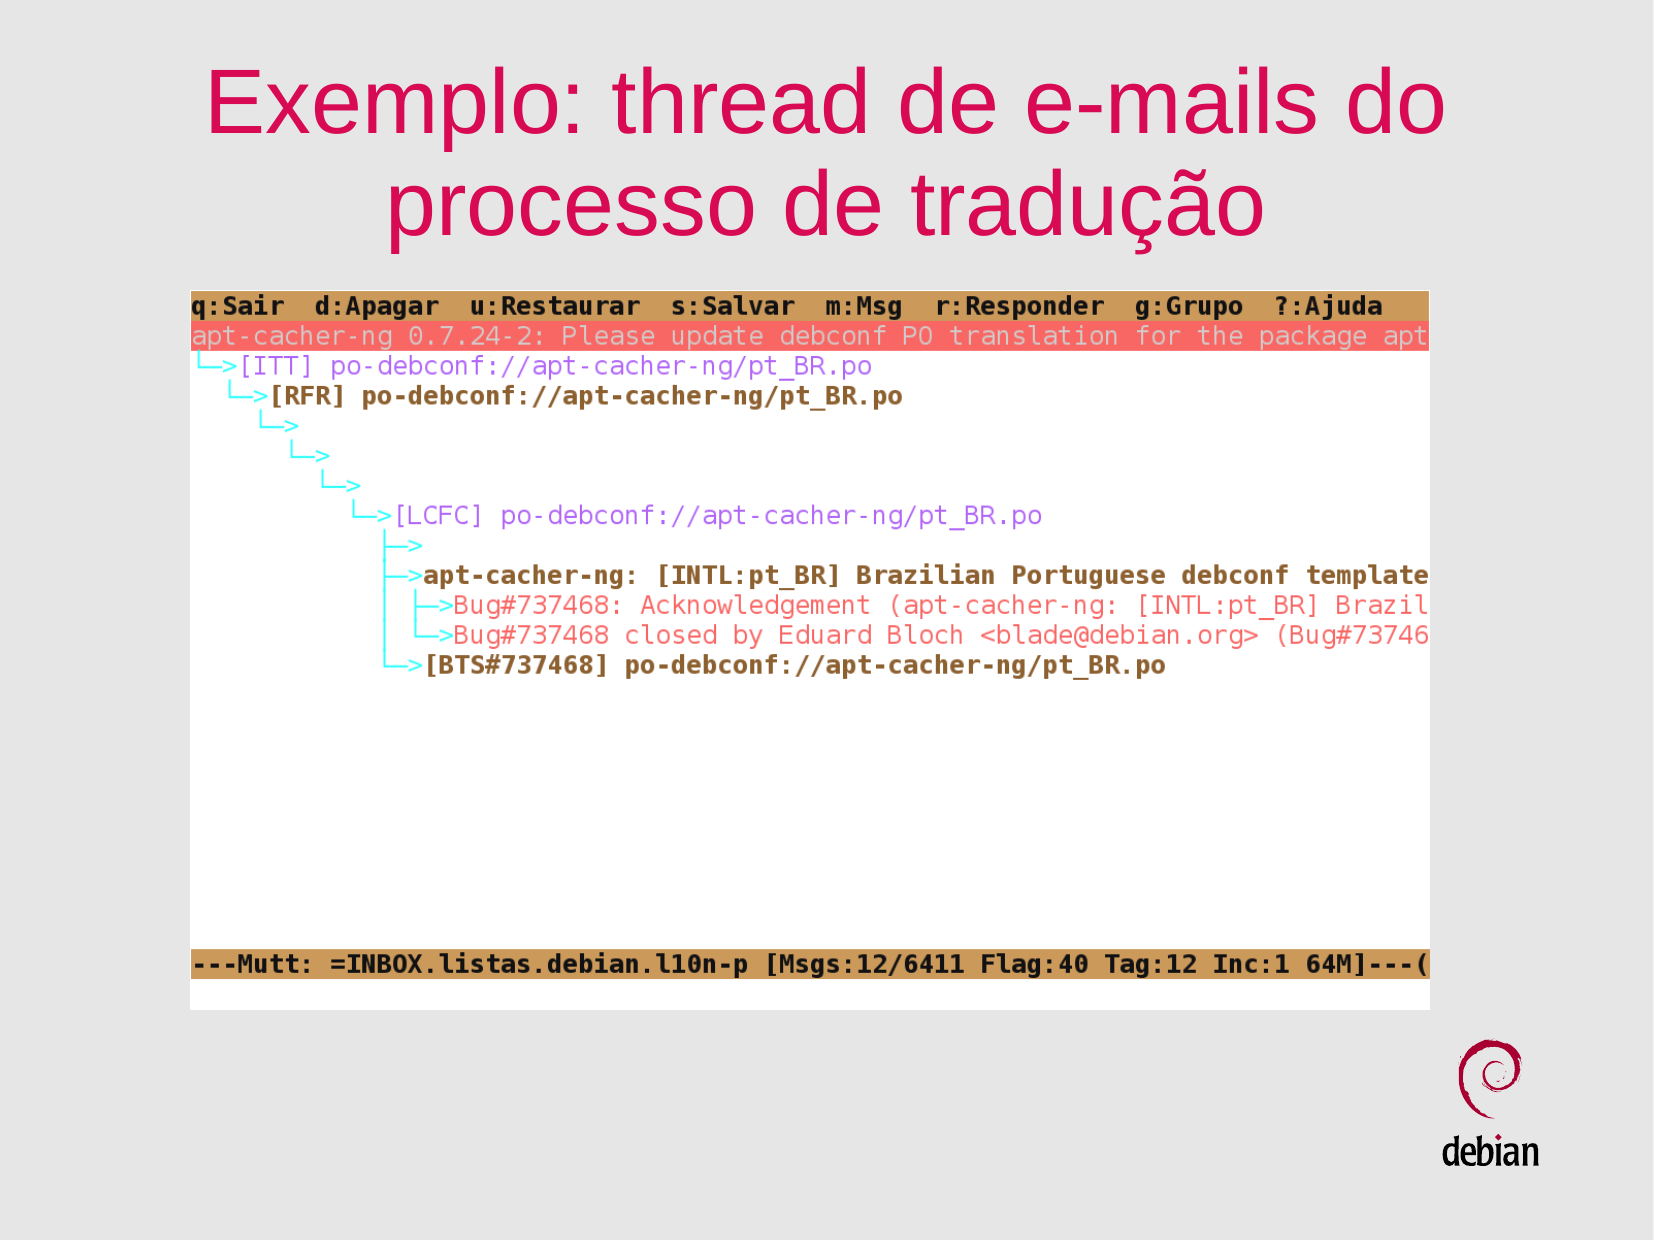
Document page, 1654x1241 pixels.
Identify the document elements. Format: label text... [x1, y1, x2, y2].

title Exemplo: thread de e-mails do processo de tradução [82, 49, 1571, 257]
picture [190, 290, 1430, 1010]
